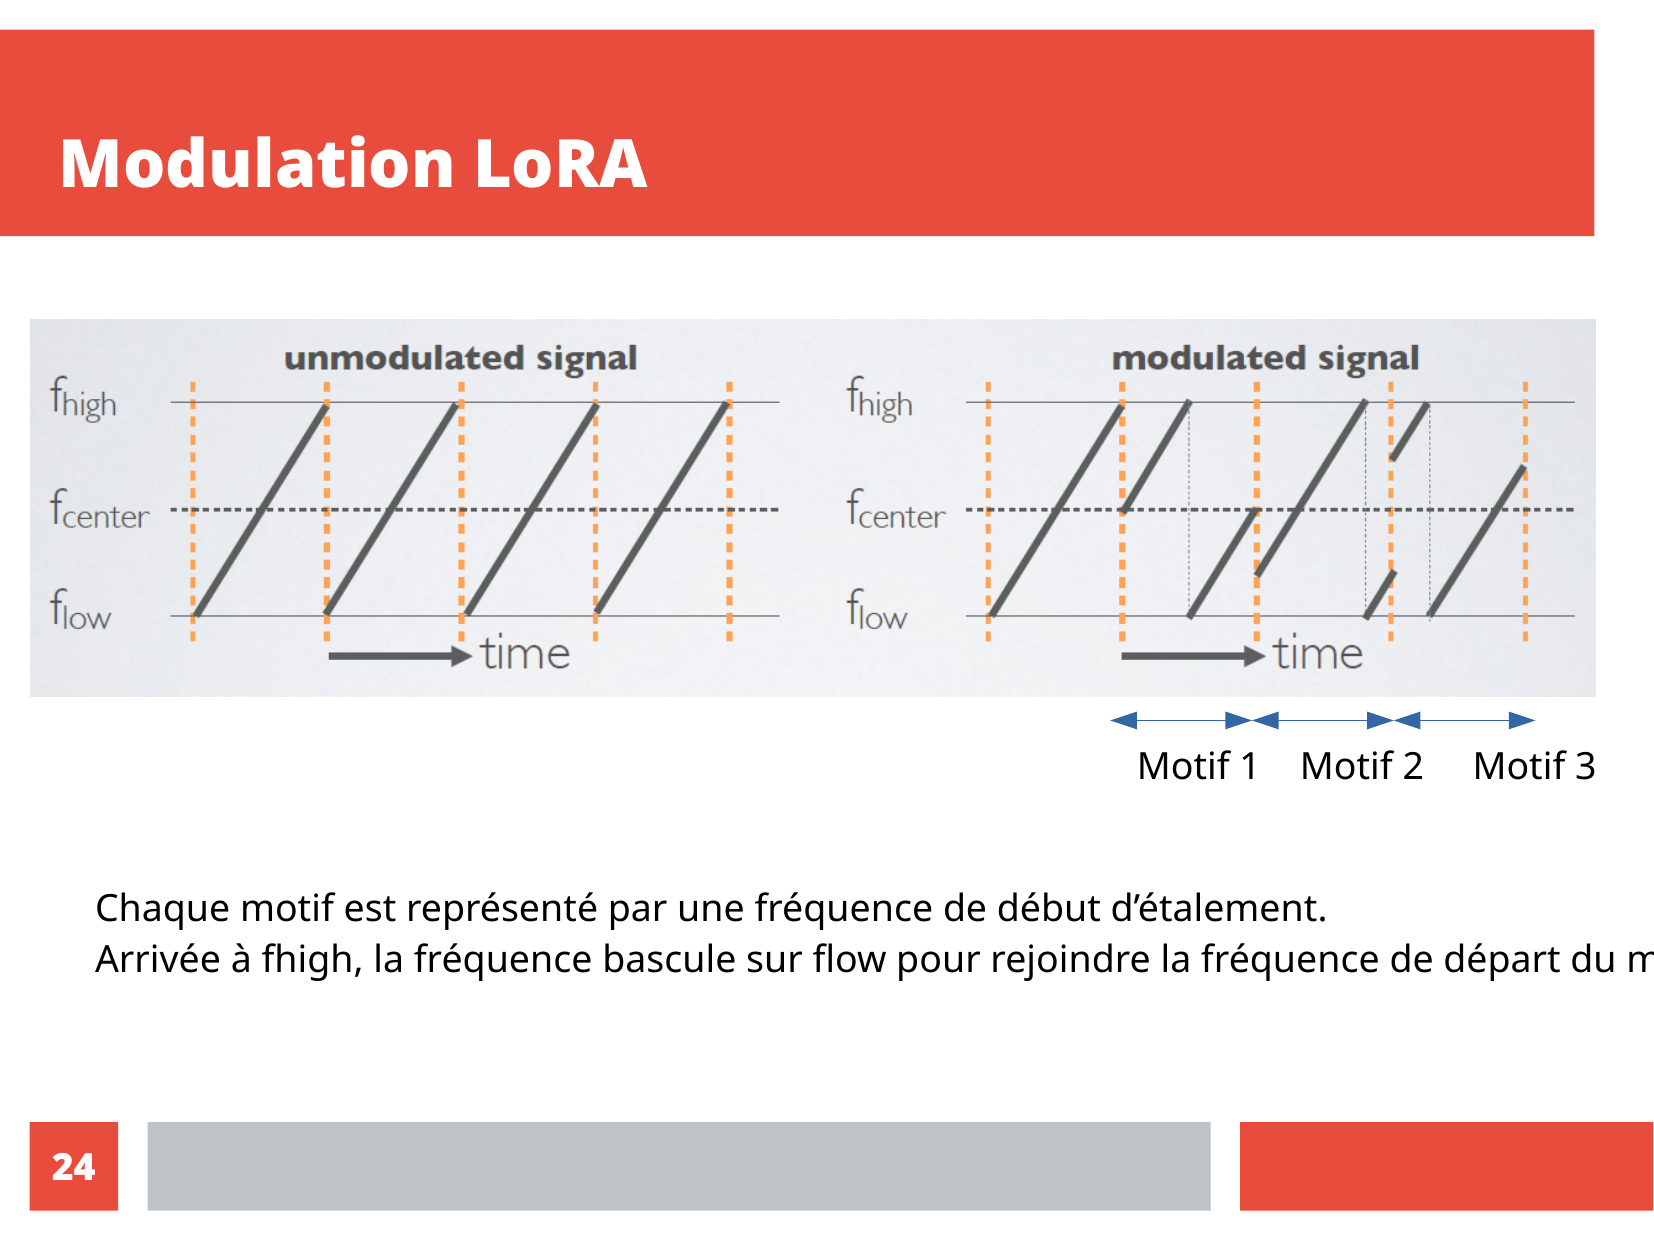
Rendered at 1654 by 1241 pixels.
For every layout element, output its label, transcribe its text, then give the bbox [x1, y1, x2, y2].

text_box Chaque motif est représenté par une fréquence de début d’étalement. Arrivée à fhigh, la fréquence bascule sur flow pour rejoindre la fréquence de départ du motif [80, 874, 1536, 984]
text_box Motif 1 Motif 2 Motif 3 [1122, 732, 1642, 795]
picture [30, 319, 1596, 697]
title Modulation LoRA [59, 59, 1595, 207]
